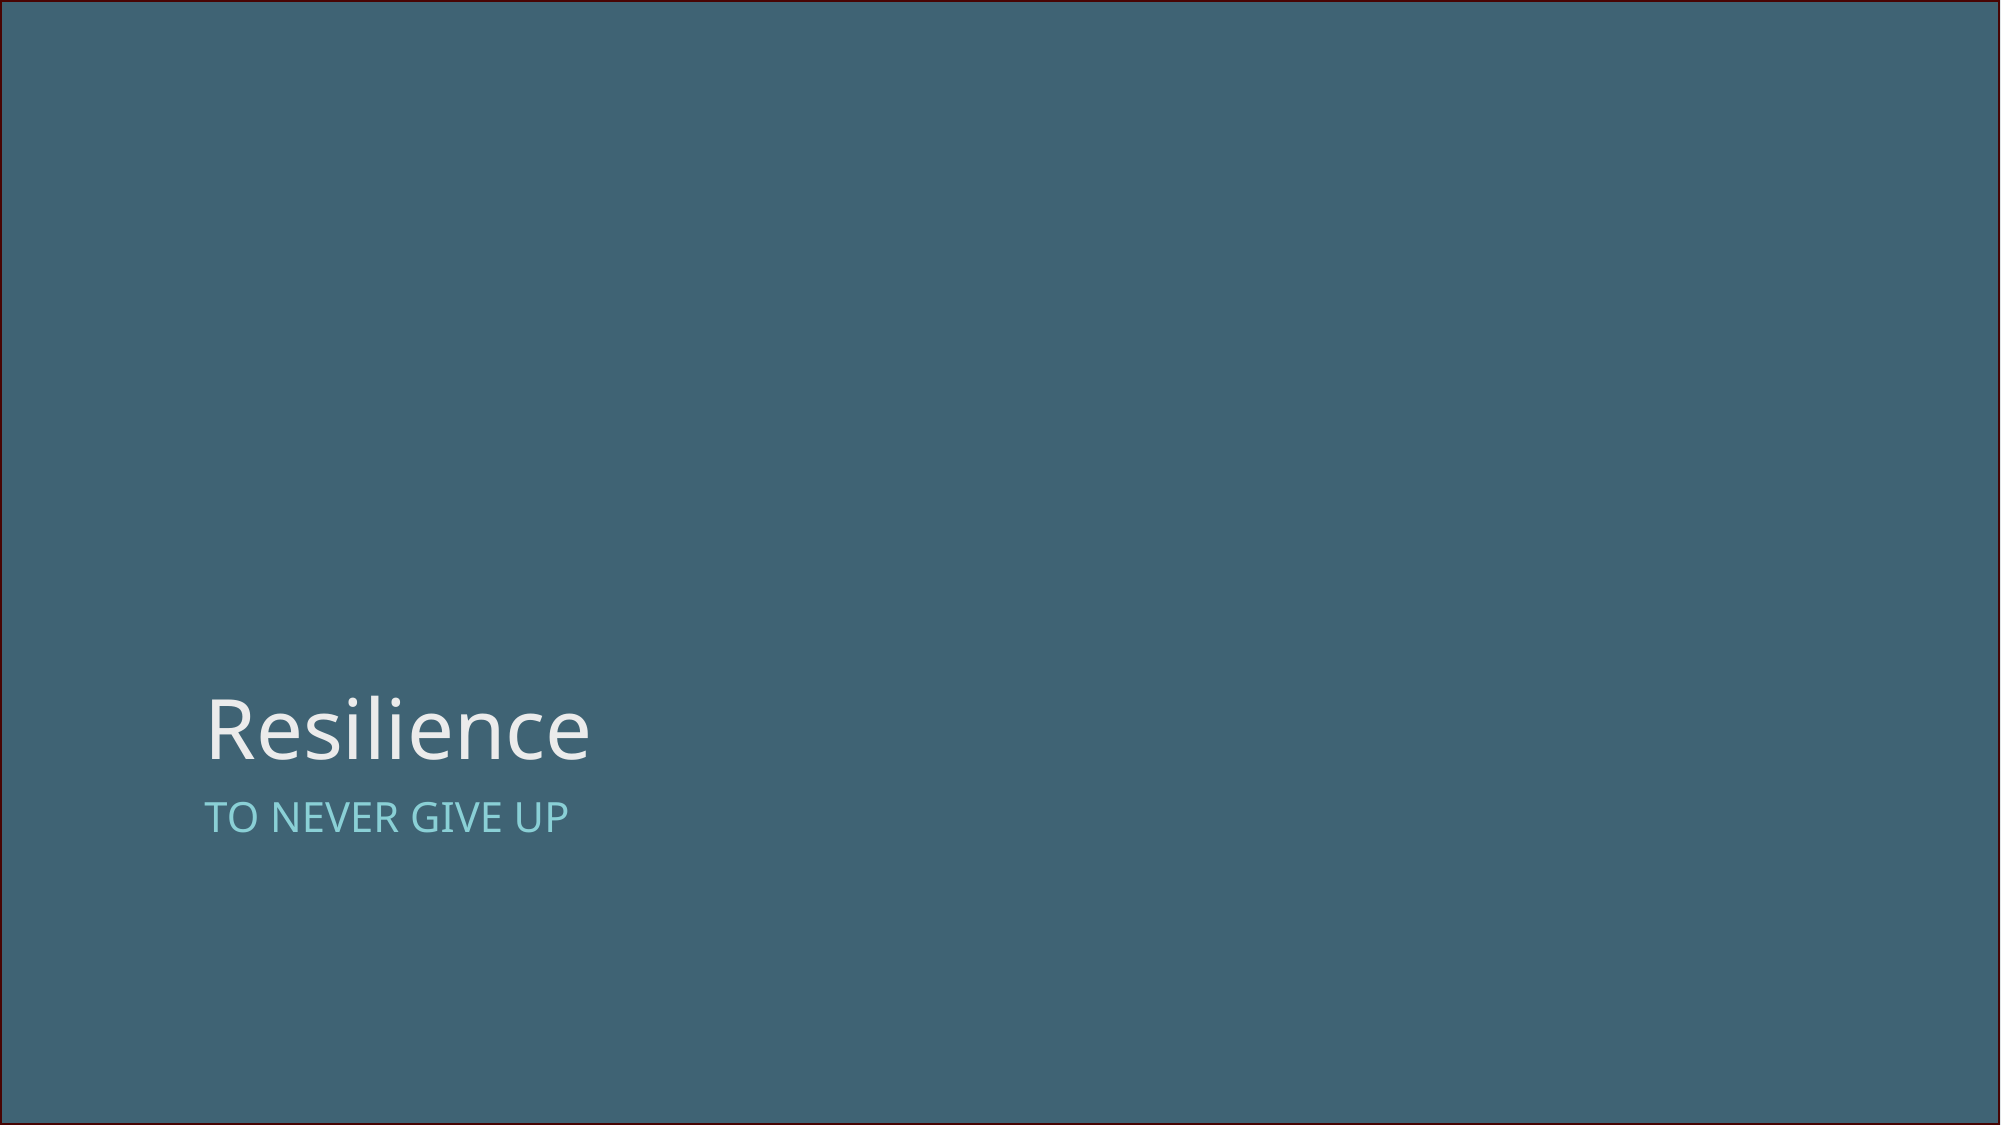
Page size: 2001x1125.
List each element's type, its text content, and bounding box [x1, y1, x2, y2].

list To never give up [189, 783, 1638, 925]
title Resilience [189, 469, 1638, 783]
text_box [0, 0, 2000, 1125]
